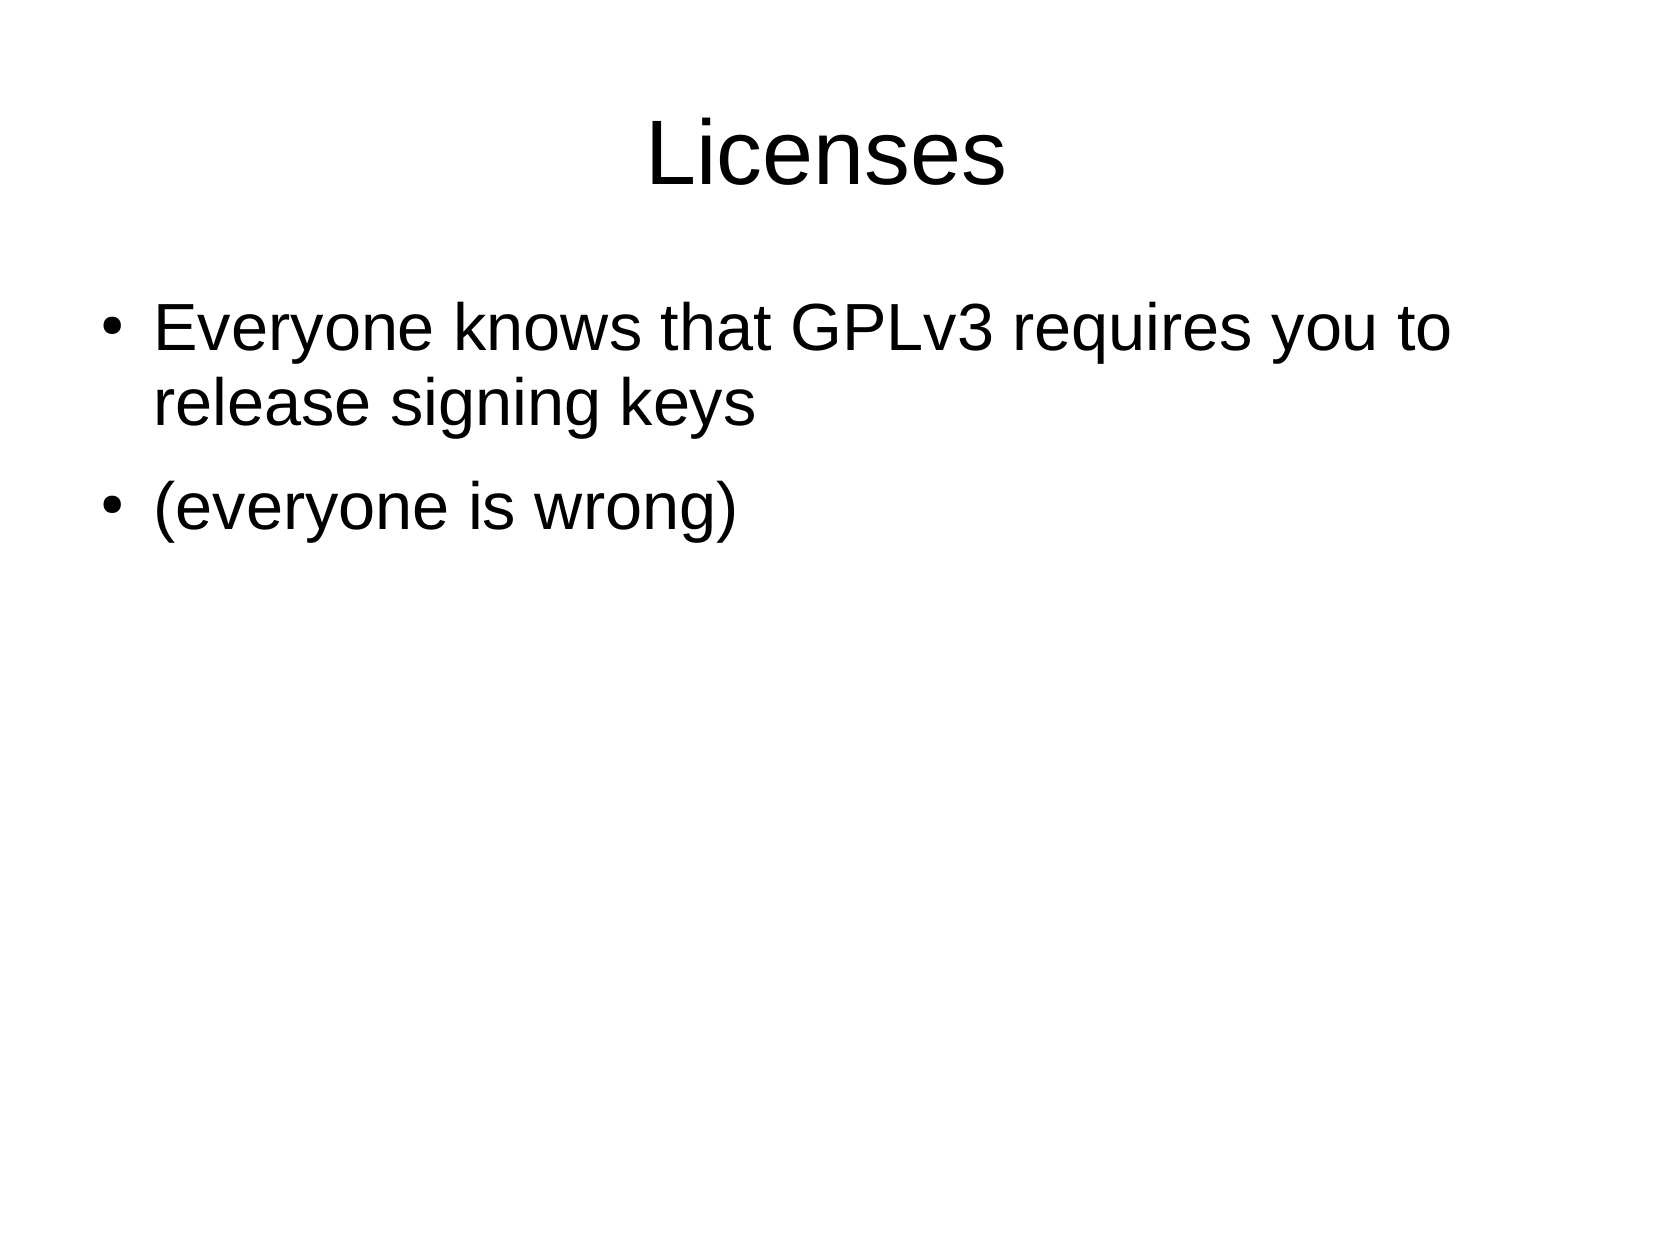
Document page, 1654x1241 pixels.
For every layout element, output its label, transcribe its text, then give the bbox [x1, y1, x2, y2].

title Licenses [82, 49, 1571, 257]
list Everyone knows that GPLv3 requires you to release signing keys (everyone is wrong) [82, 290, 1538, 1010]
